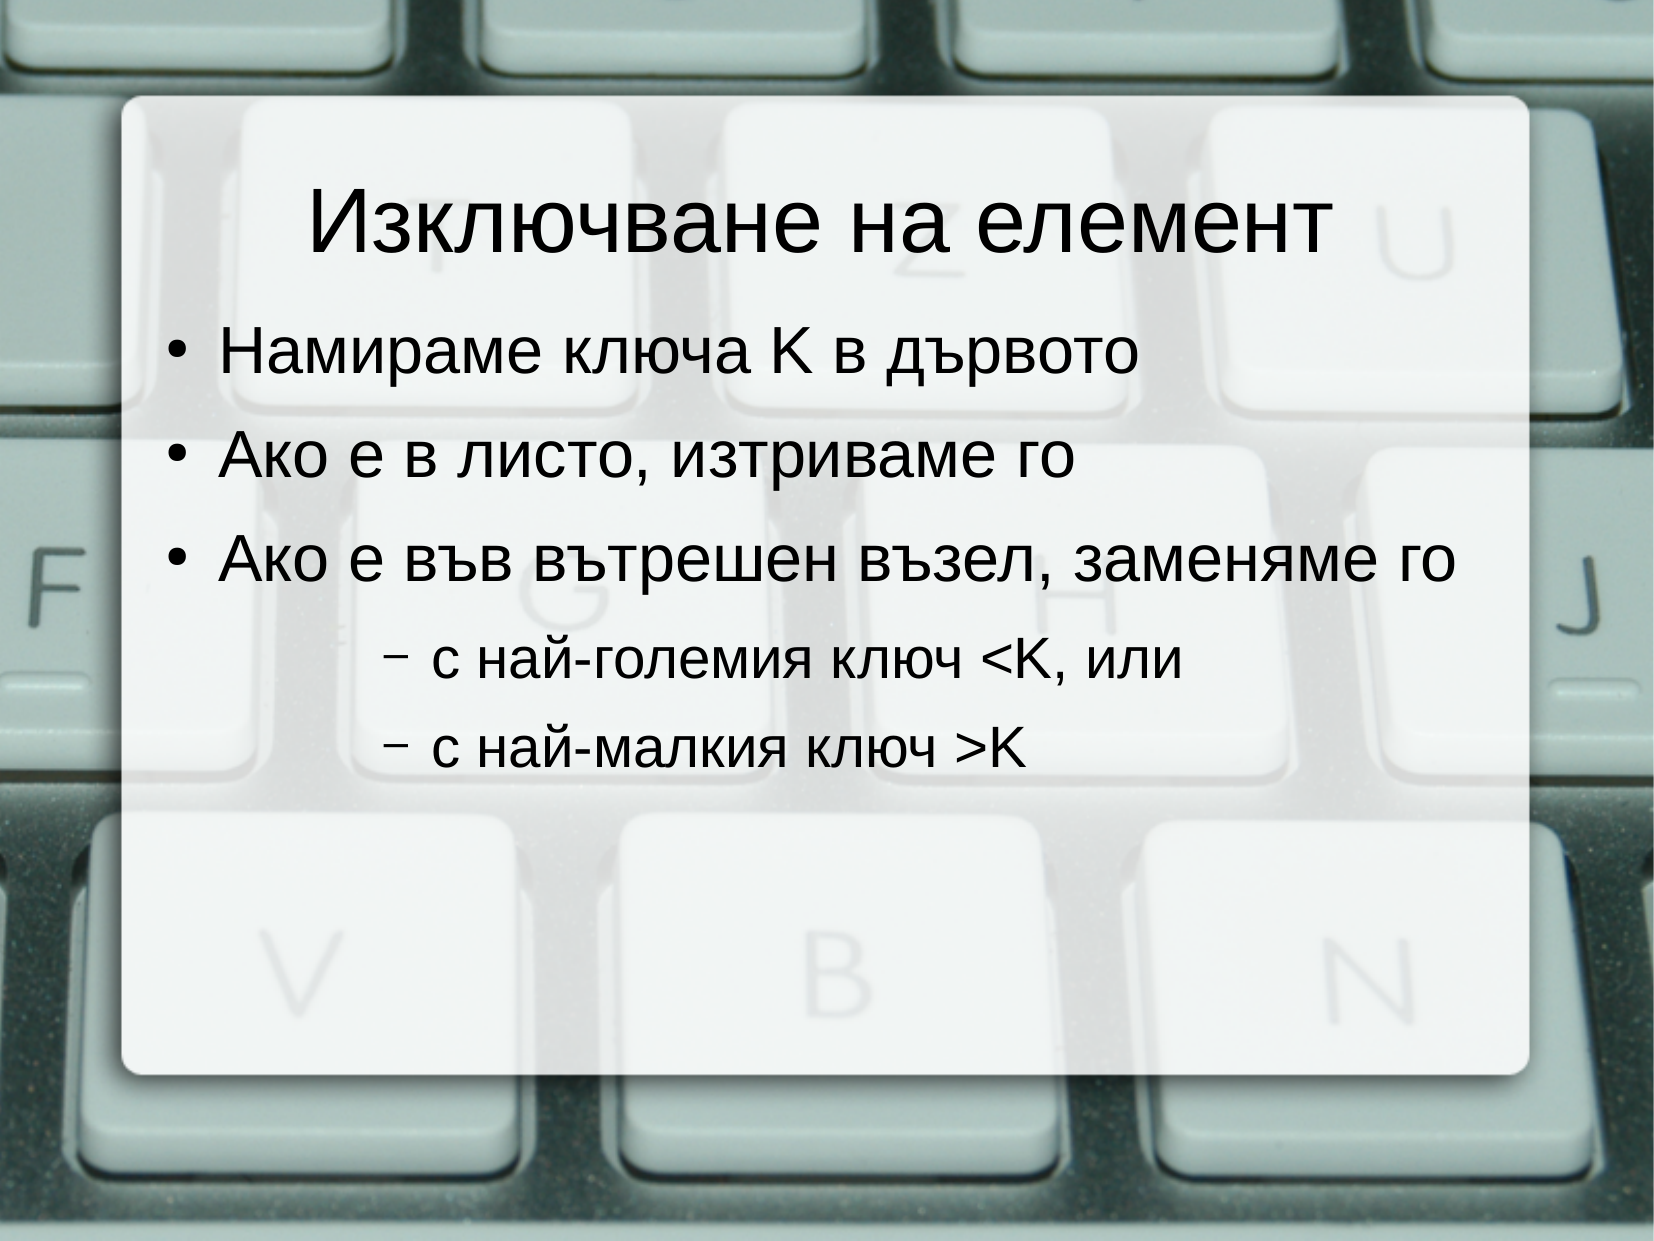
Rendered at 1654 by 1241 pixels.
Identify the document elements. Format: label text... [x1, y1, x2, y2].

list Намираме ключа K в дървото Ако е в листо, изтриваме го Ако е във вътрешен възел, заменяме го с най-големия ключ <K, или с най-малкия ключ >K [147, 312, 1506, 1033]
title Изключване на елемент [135, 117, 1506, 325]
picture [0, 0, 1654, 1241]
